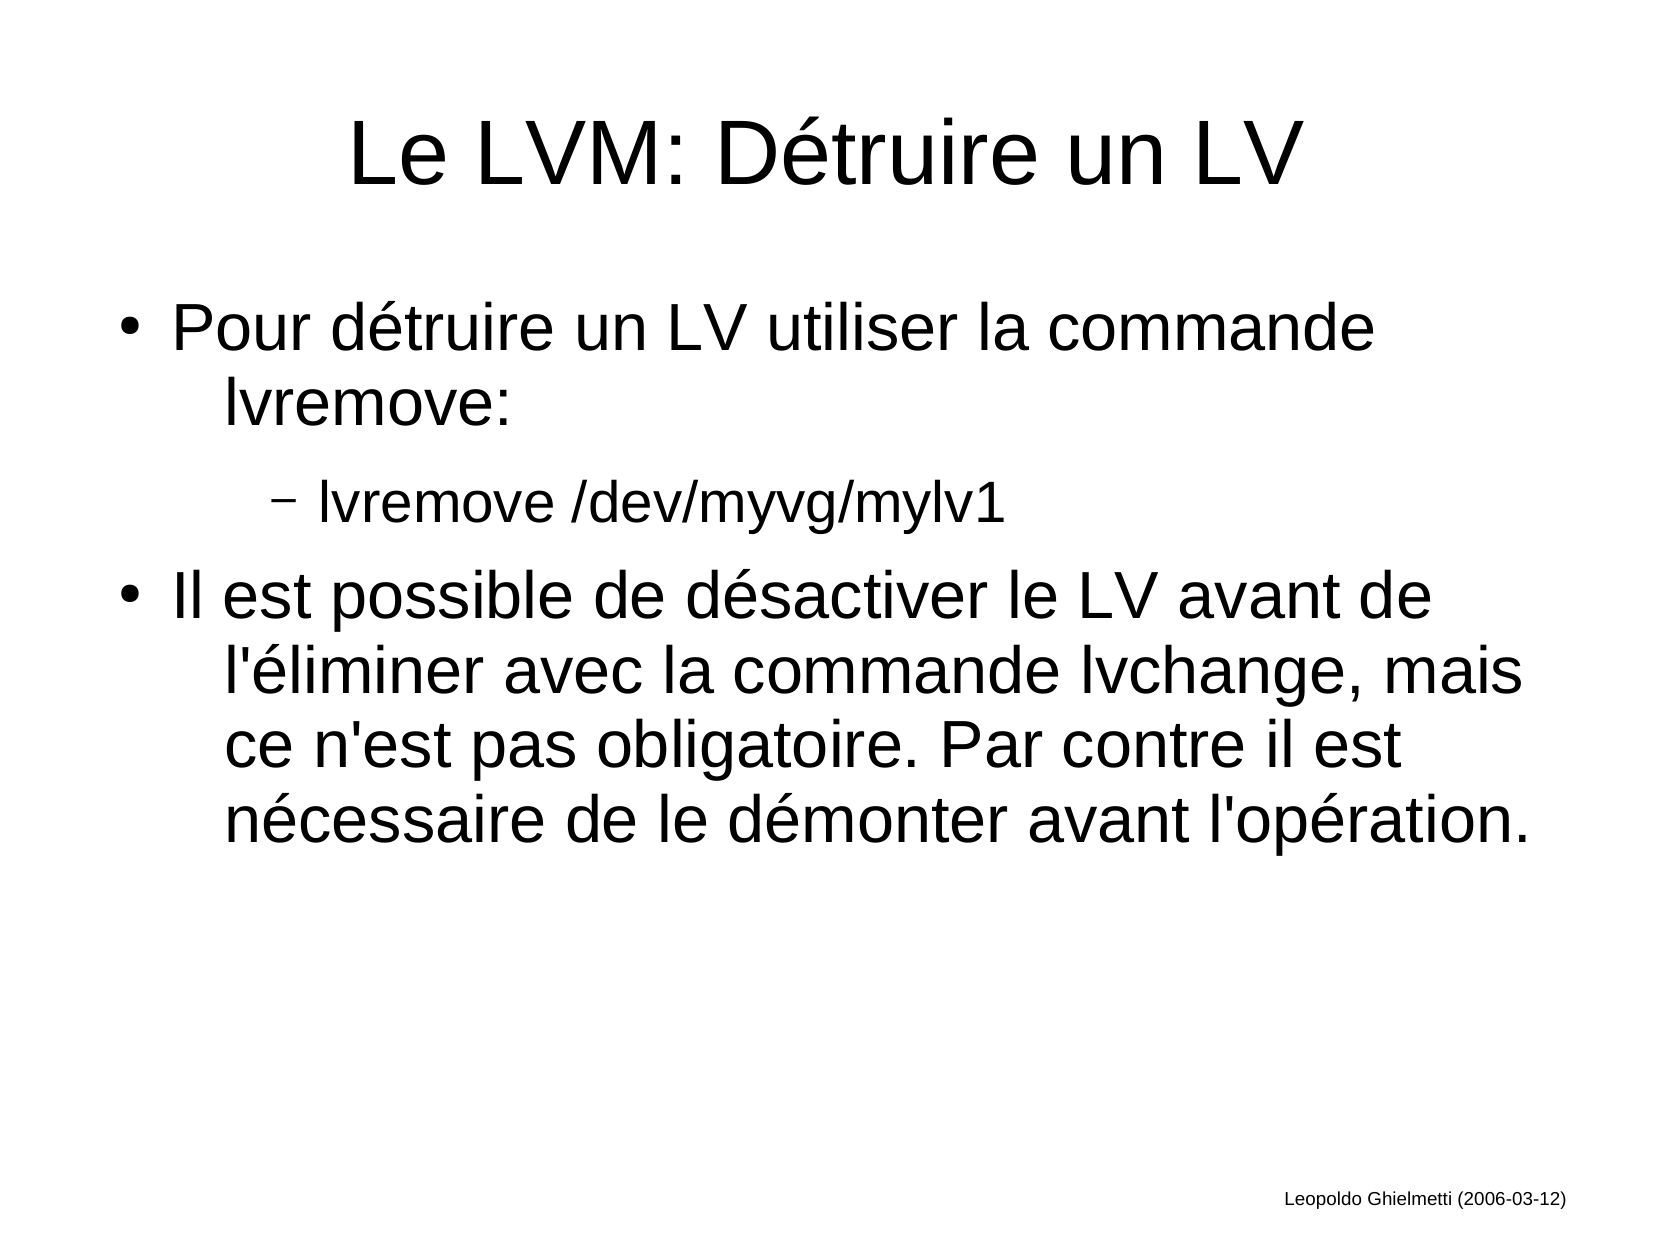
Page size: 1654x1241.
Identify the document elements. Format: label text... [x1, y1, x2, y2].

title Le LVM: Détruire un LV [82, 49, 1571, 257]
list Pour détruire un LV utiliser la commande lvremove: lvremove /dev/myvg/mylv1 Il est possible de désactiver le LV avant de l'éliminer avec la commande lvchange, mais ce n'est pas obligatoire. Par contre il est nécessaire de le démonter avant l'opération. [82, 290, 1571, 1109]
text_box Leopoldo Ghielmetti (2006-03-12) [1269, 1181, 1595, 1217]
